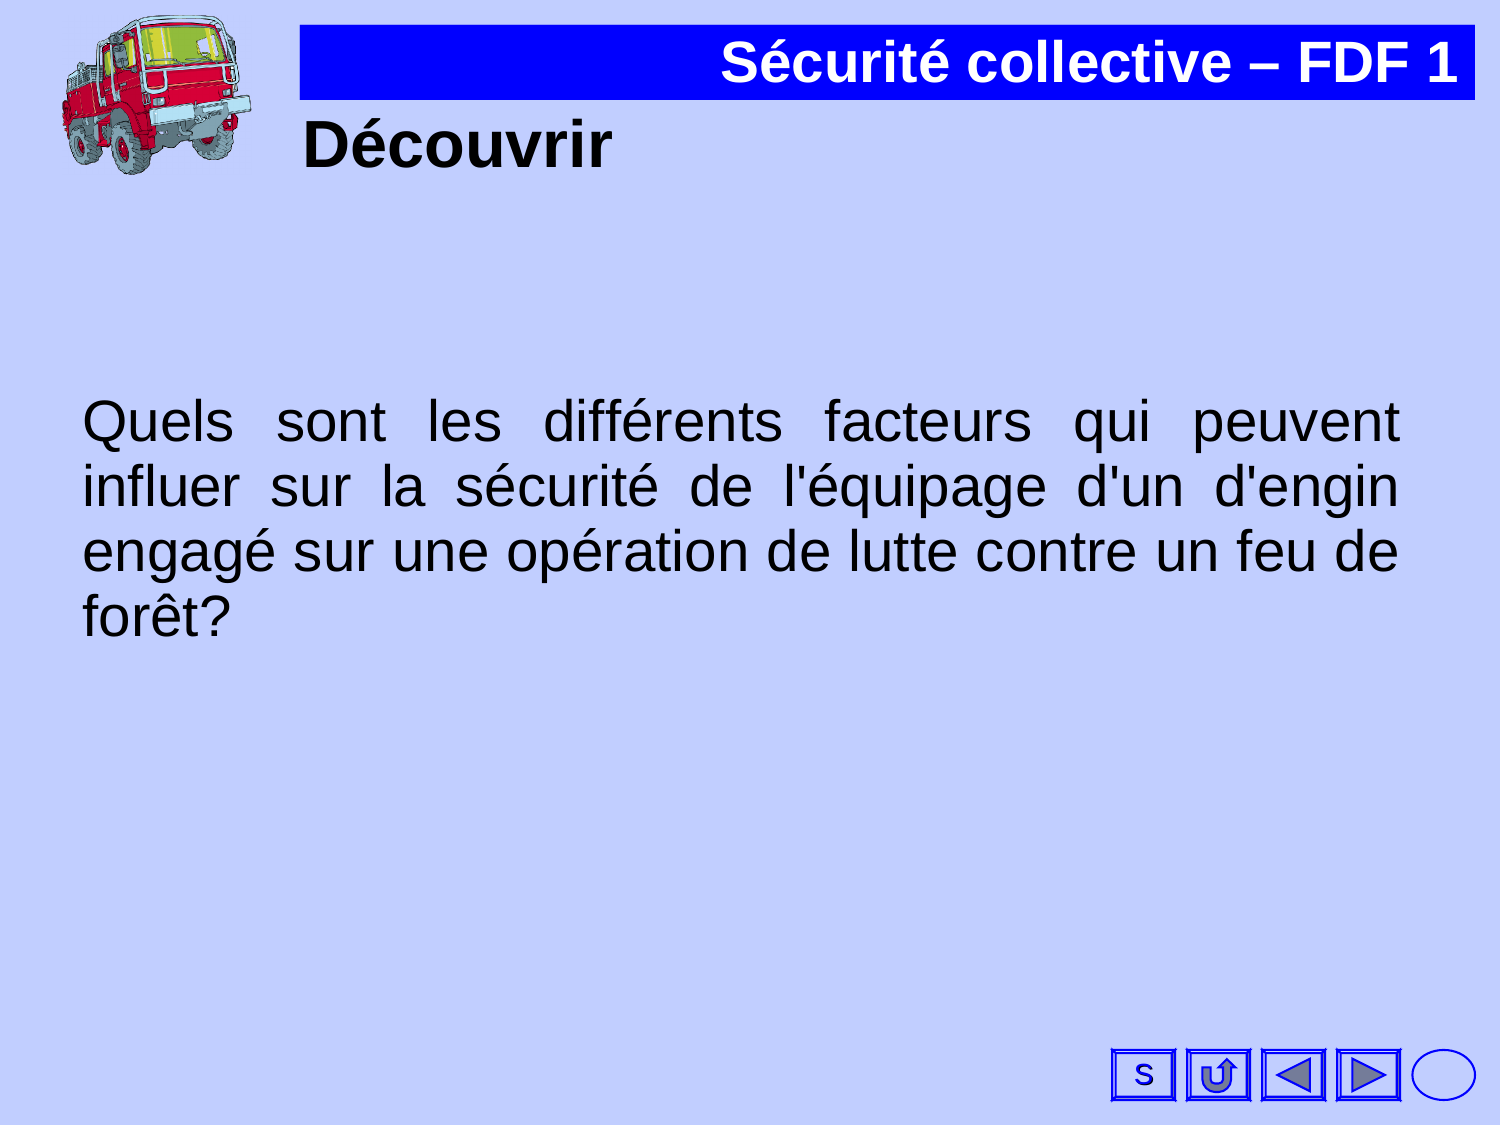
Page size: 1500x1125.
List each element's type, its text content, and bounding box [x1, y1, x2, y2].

text_box Sécurité collective – FDF 1 [299, 24, 1475, 100]
list Quels sont les différents facteurs qui peuvent influer sur la sécurité de l'équipage d'un d'engin engagé sur une opération de lutte contre un feu de forêt? [67, 381, 1418, 709]
text_box Découvrir [287, 99, 629, 190]
text_box [1412, 1049, 1476, 1101]
